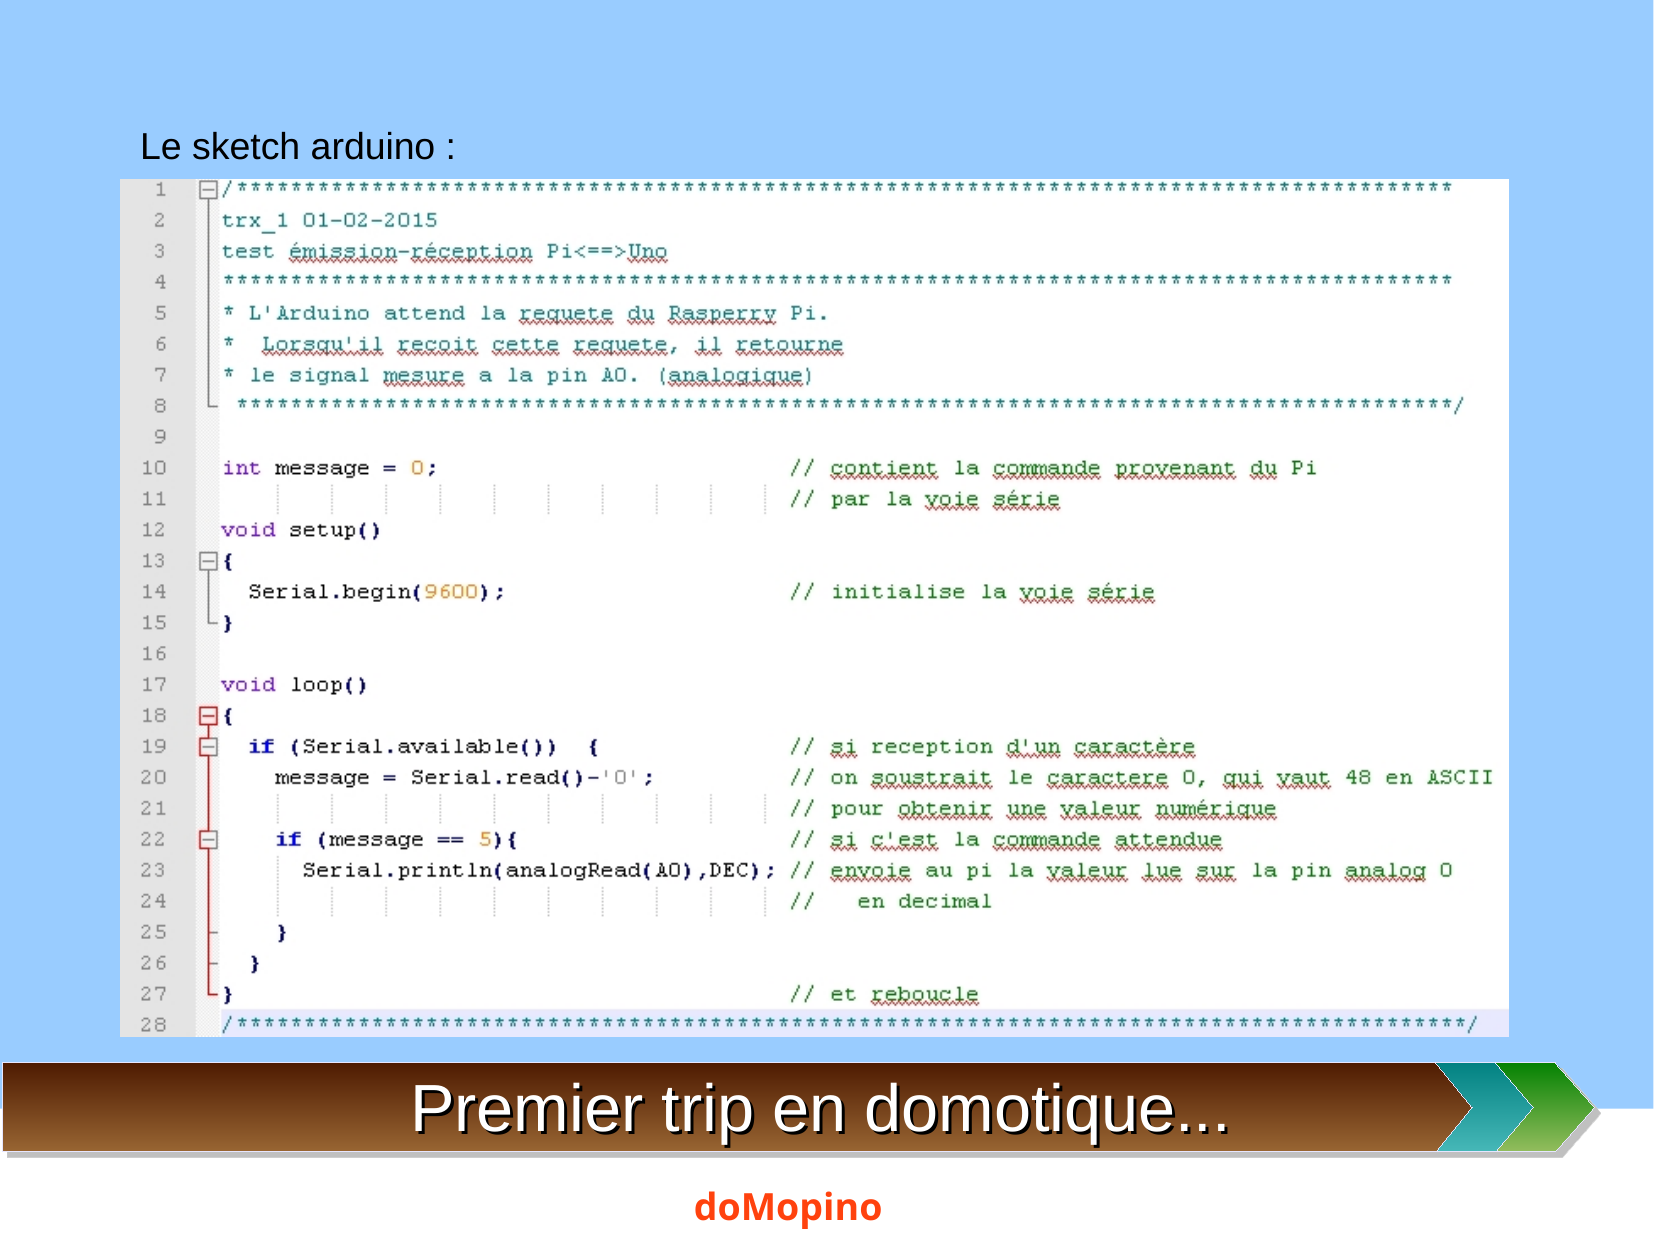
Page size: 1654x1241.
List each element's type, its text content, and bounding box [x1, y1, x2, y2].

text_box doMopino [679, 1173, 922, 1241]
title Premier trip en domotique... [76, 1062, 1565, 1154]
picture [120, 179, 1509, 1037]
text_box Le sketch arduino : [125, 118, 472, 176]
